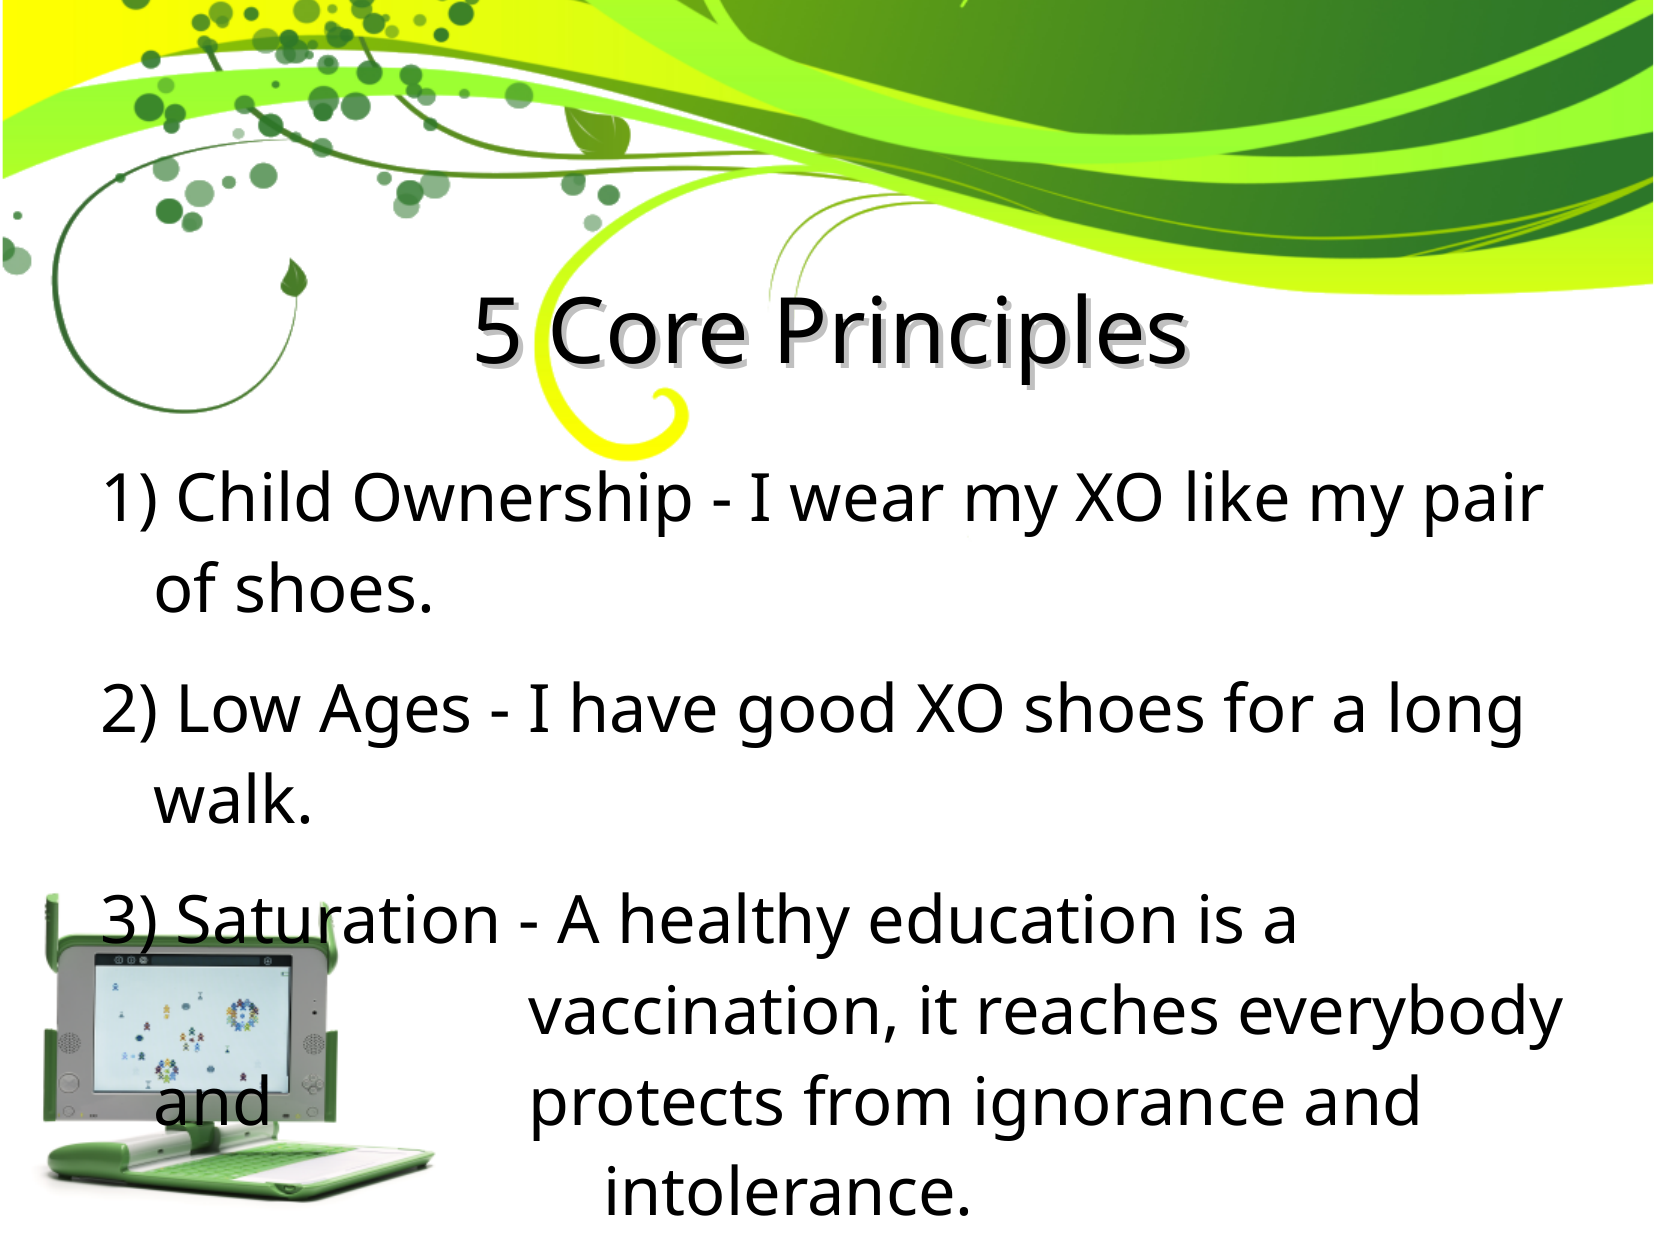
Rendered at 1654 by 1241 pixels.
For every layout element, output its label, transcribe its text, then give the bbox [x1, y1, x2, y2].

picture [0, 0, 1654, 1241]
list 1) Child Ownership - I wear my XO like my pair of shoes. 2) Low Ages - I have good XO shoes for a long walk. 3) Saturation - A healthy education is a vaccination, it reaches everybody and protects from ignorance and intolerance. [82, 450, 1571, 1154]
title 5 Core Principles [87, 232, 1576, 425]
